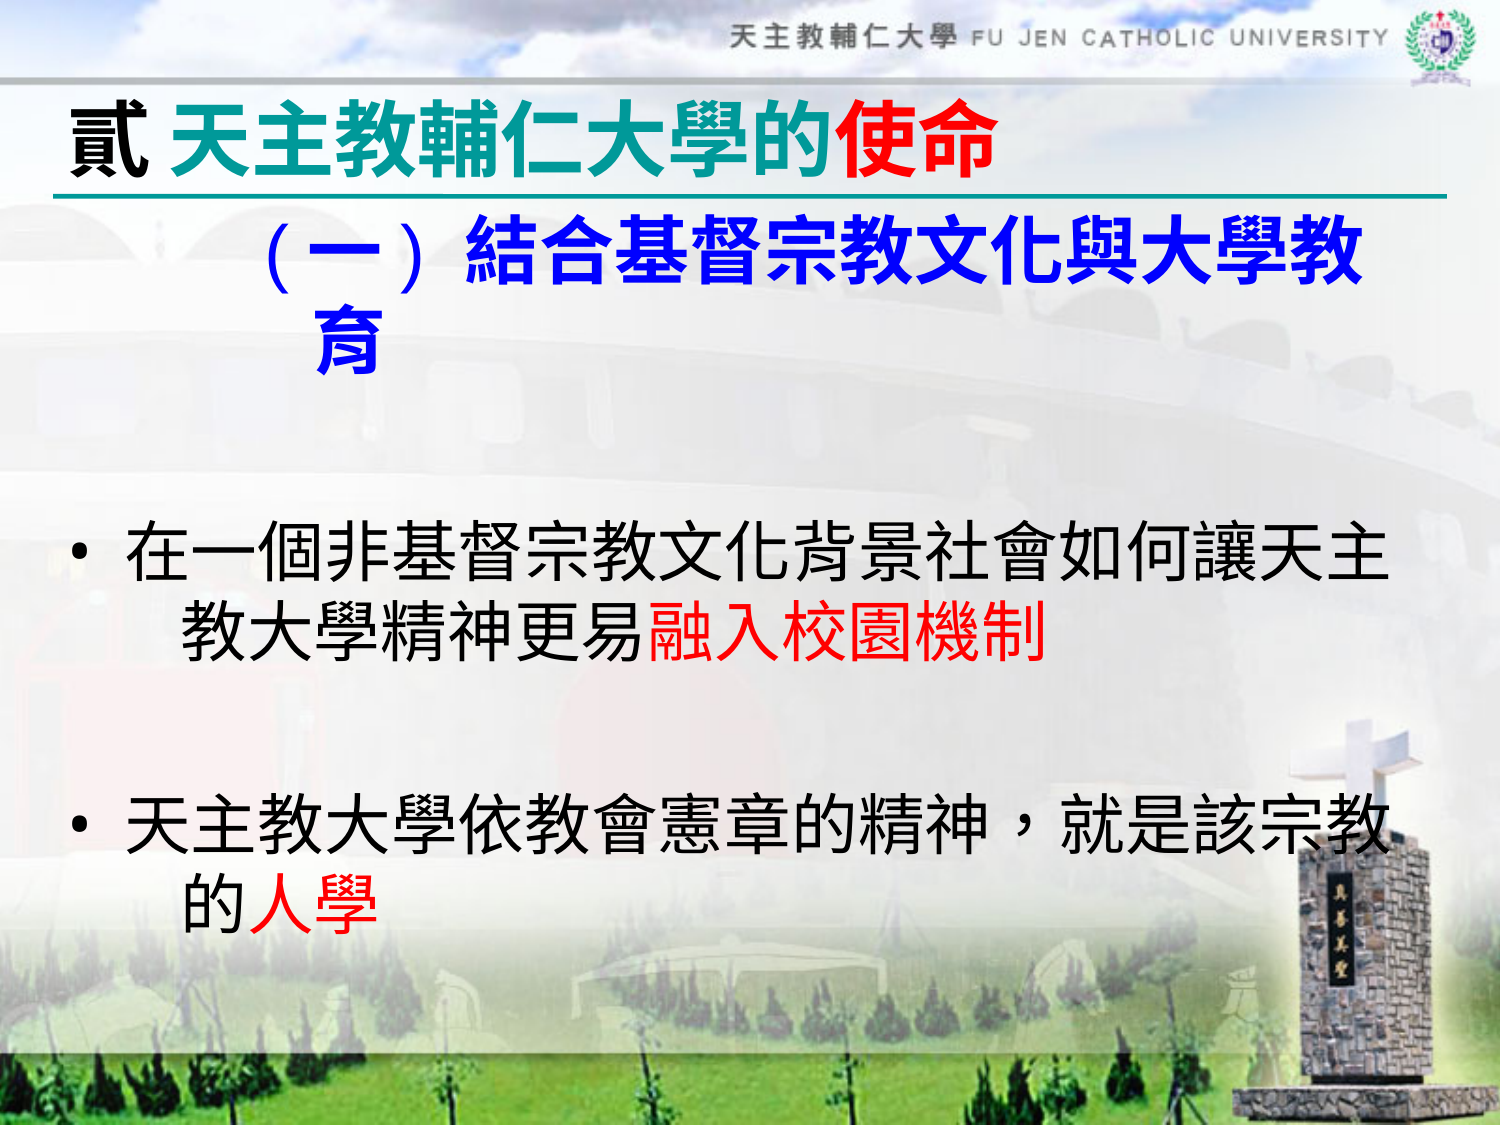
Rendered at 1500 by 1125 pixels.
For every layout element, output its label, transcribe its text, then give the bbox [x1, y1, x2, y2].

title 貳 天主教輔仁大學的使命 [52, 78, 1447, 196]
list (一) 結合基督宗教文化與大學教育 在一個非基督宗教文化背景社會如何讓天主教大學精神更易融入校園機制 天主教大學依教會憲章的精神，就是該宗教的人學 [52, 196, 1447, 1012]
